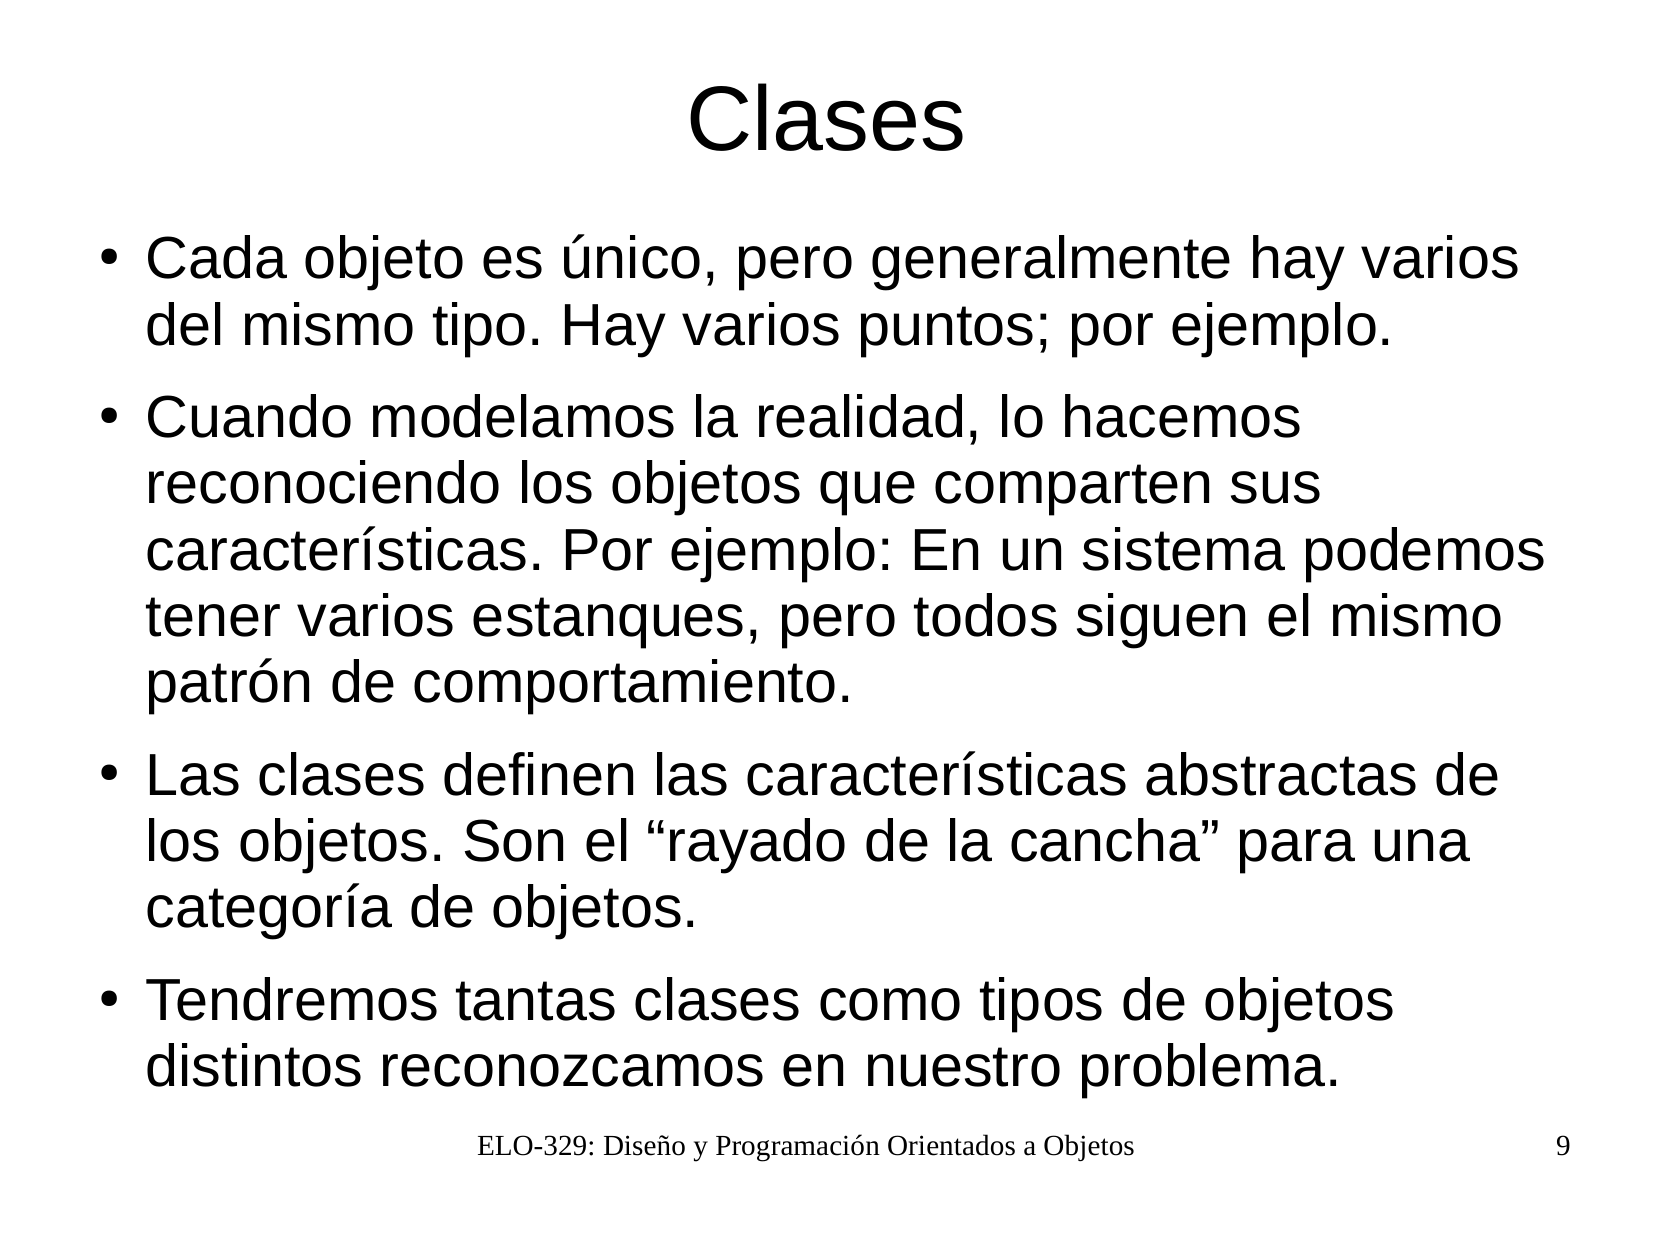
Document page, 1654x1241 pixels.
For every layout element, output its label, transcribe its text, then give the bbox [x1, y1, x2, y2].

title Clases [82, 56, 1571, 181]
list Cada objeto es único, pero generalmente hay varios del mismo tipo. Hay varios puntos; por ejemplo. Cuando modelamos la realidad, lo hacemos reconociendo los objetos que comparten sus características. Por ejemplo: En un sistema podemos tener varios estanques, pero todos siguen el mismo patrón de comportamiento. Las clases definen las características abstractas de los objetos. Son el “rayado de la cancha” para una categoría de objetos. Tendremos tantas clases como tipos de objetos distintos reconozcamos en nuestro problema. [82, 225, 1571, 1109]
